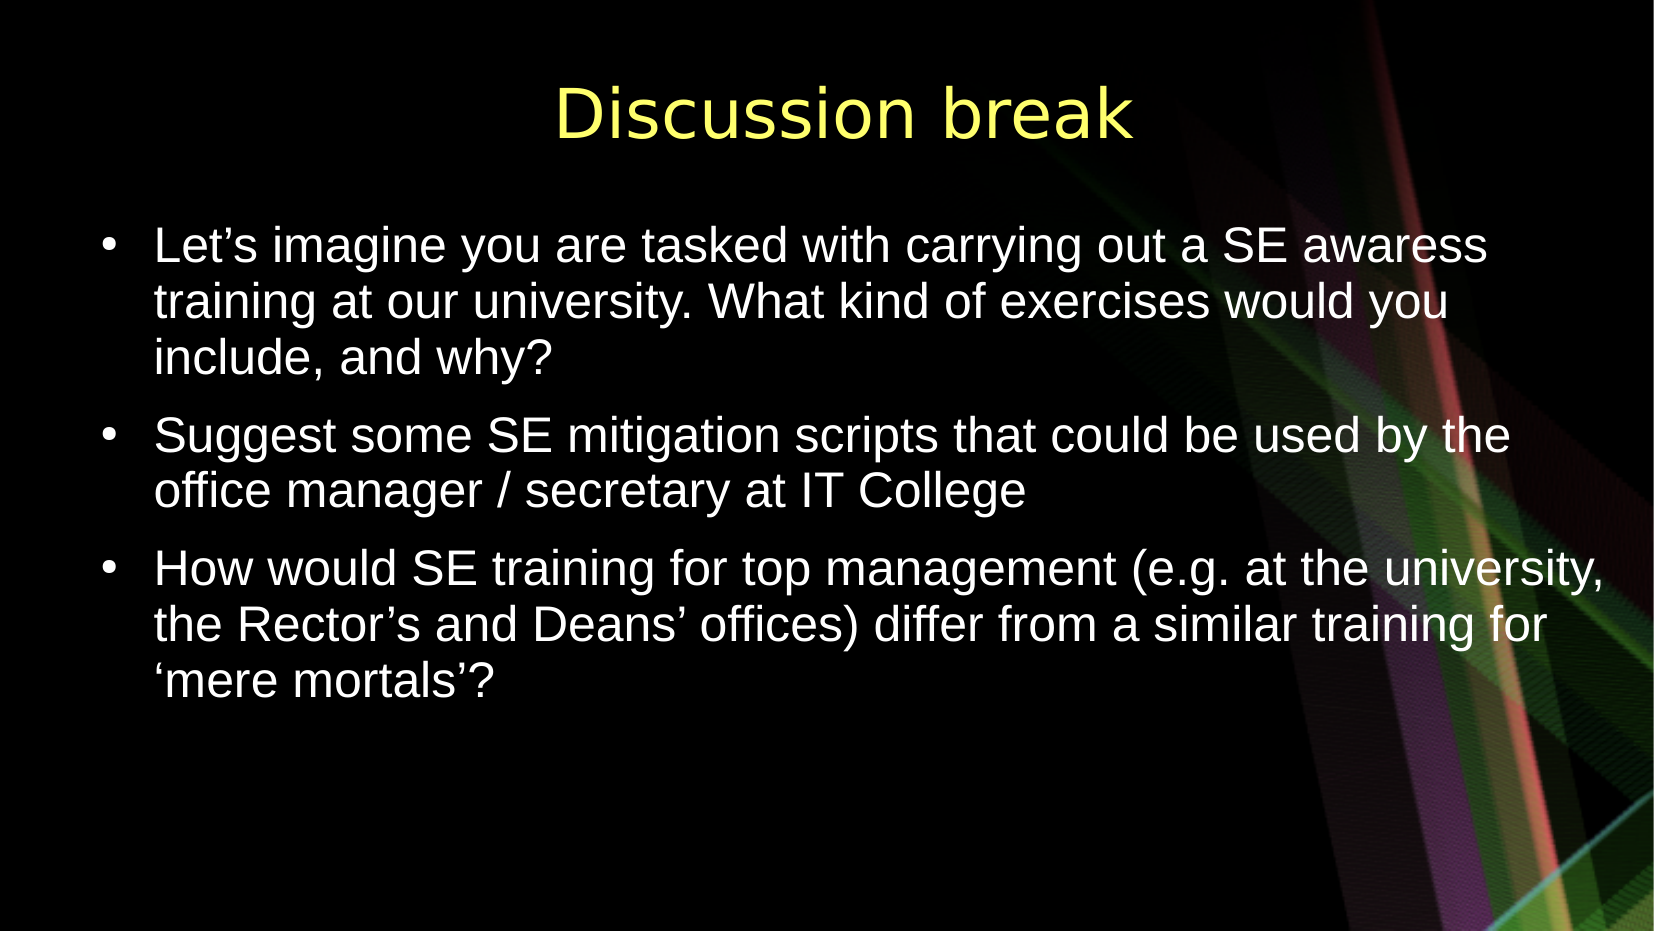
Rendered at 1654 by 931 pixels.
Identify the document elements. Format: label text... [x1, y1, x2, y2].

title Discussion break [82, 37, 1607, 193]
picture [0, 0, 1654, 931]
list Let’s imagine you are tasked with carrying out a SE awaress training at our university. What kind of exercises would you include, and why? Suggest some SE mitigation scripts that could be used by the office manager / secretary at IT College How would SE training for top management (e.g. at the university, the Rector’s and Deans’ offices) differ from a similar training for ‘mere mortals’? [82, 217, 1607, 898]
